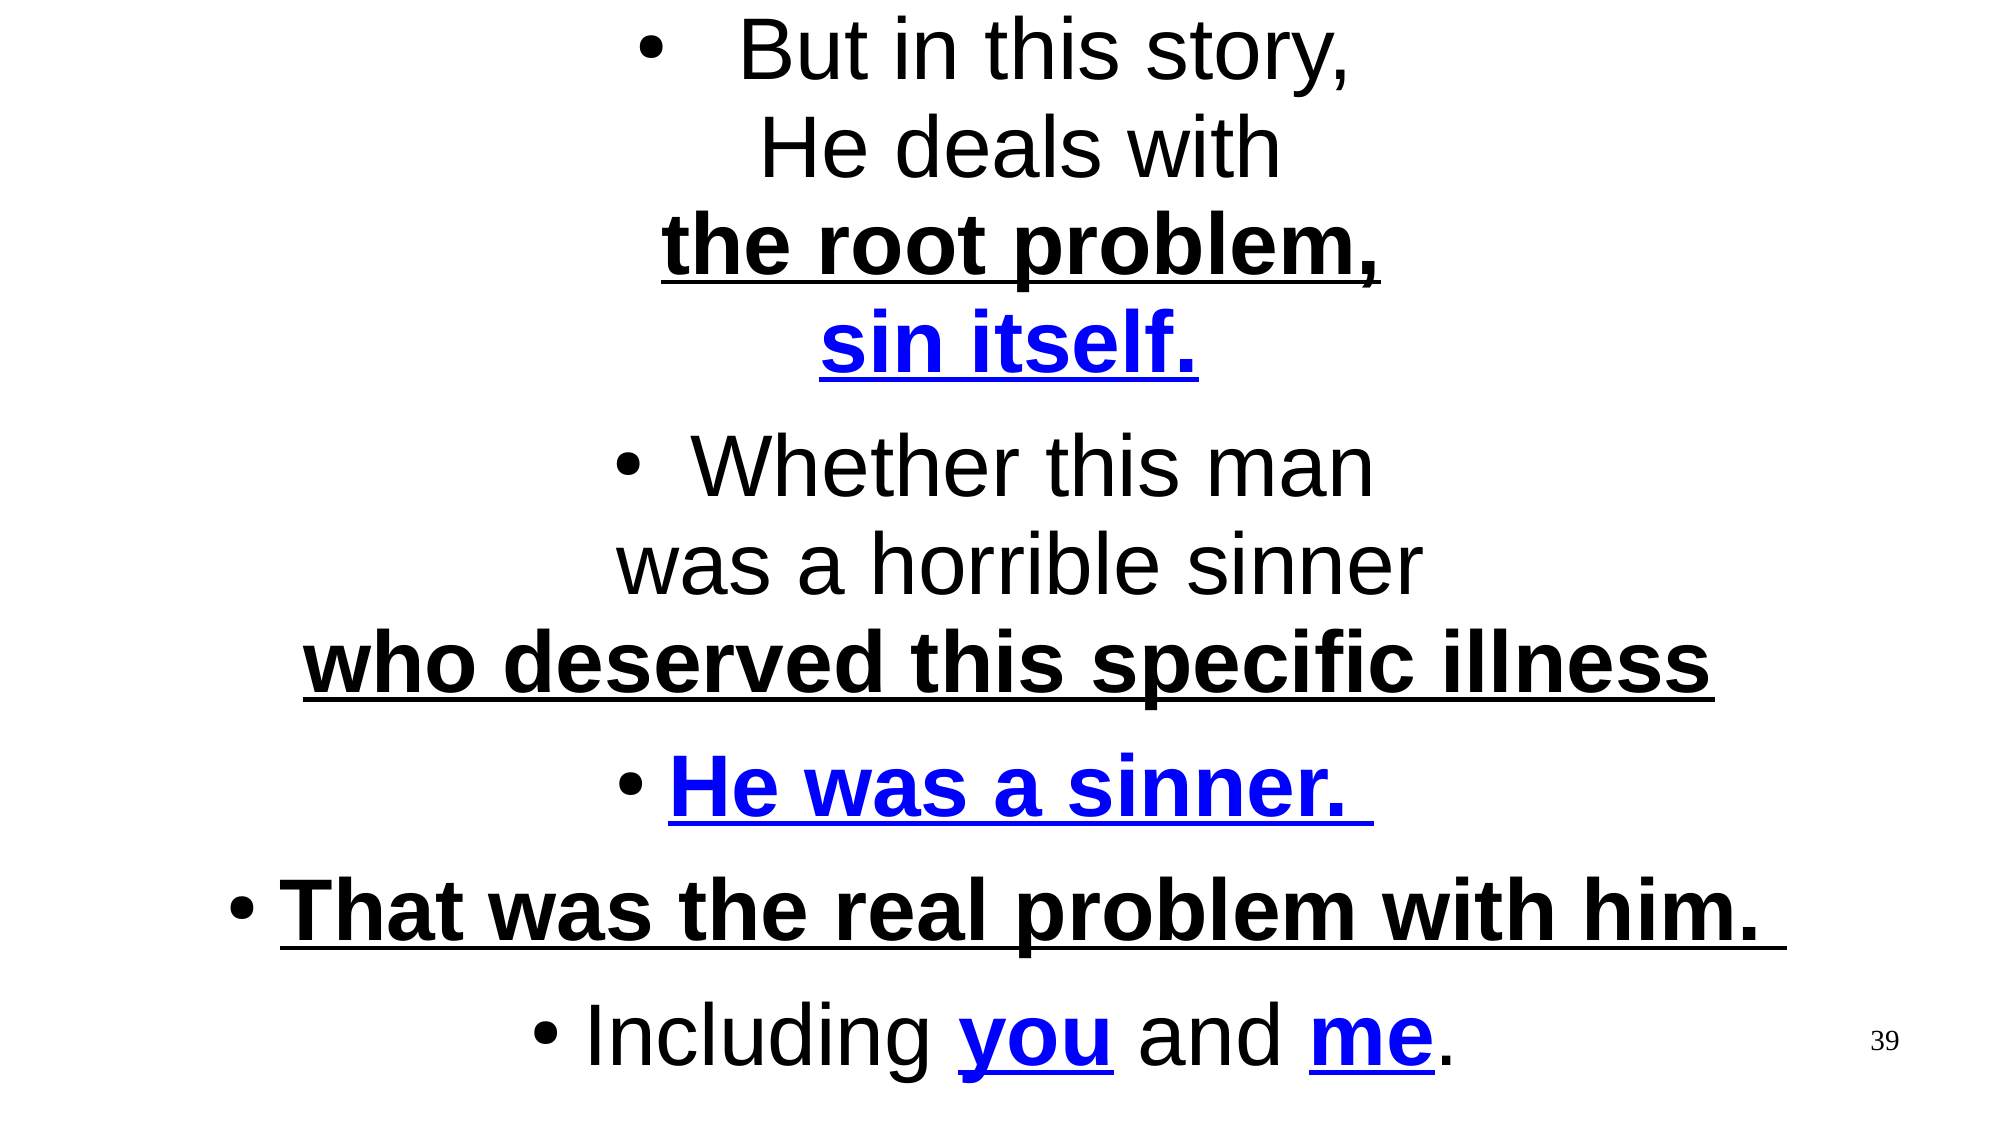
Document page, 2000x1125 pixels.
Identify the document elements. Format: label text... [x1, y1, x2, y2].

list But in this story, He deals with the root problem, sin itself. Whether this man was a horrible sinner who deserved this specific illness He was a sinner. That was the real problem with him. Including you and me. [0, 0, 1996, 1123]
